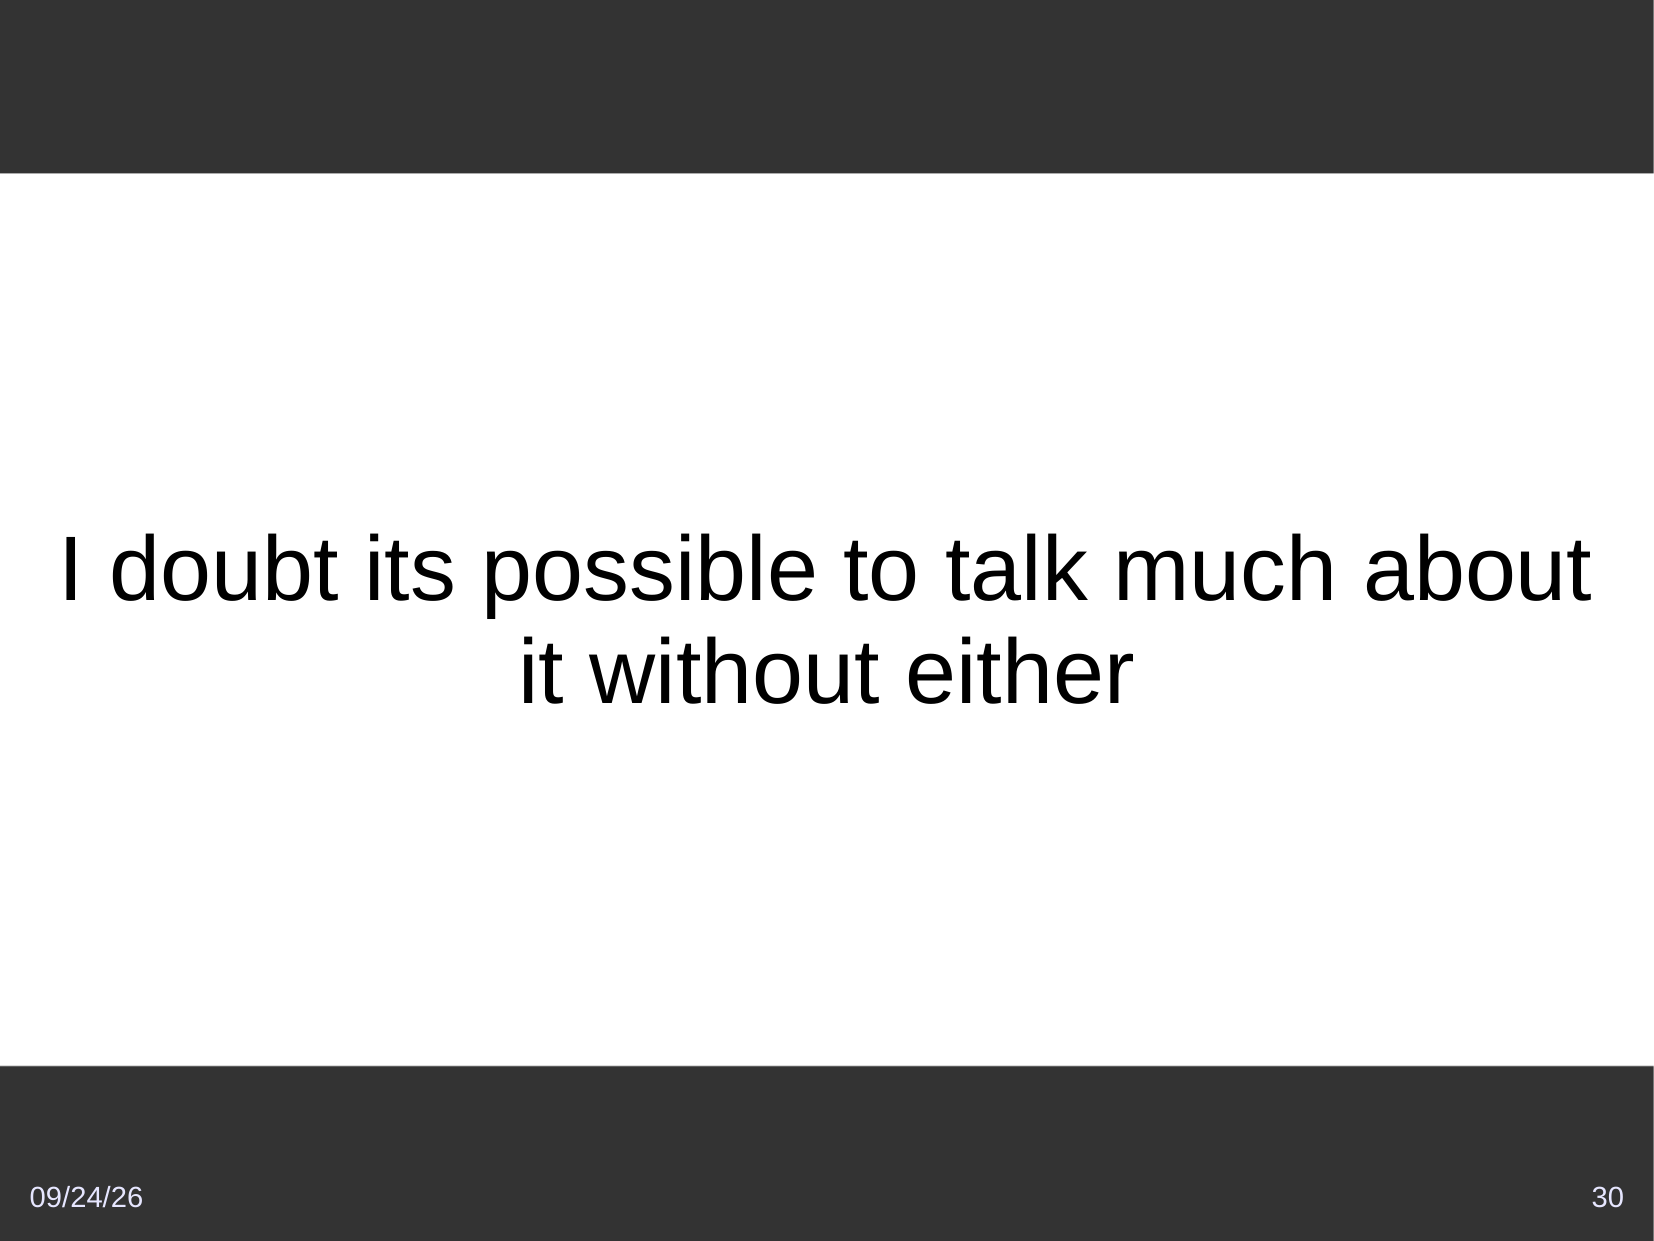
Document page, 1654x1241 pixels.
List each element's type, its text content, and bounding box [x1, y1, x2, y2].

picture [0, 0, 1654, 1241]
subtitle I doubt its possible to talk much about it without either [29, 214, 1625, 1027]
